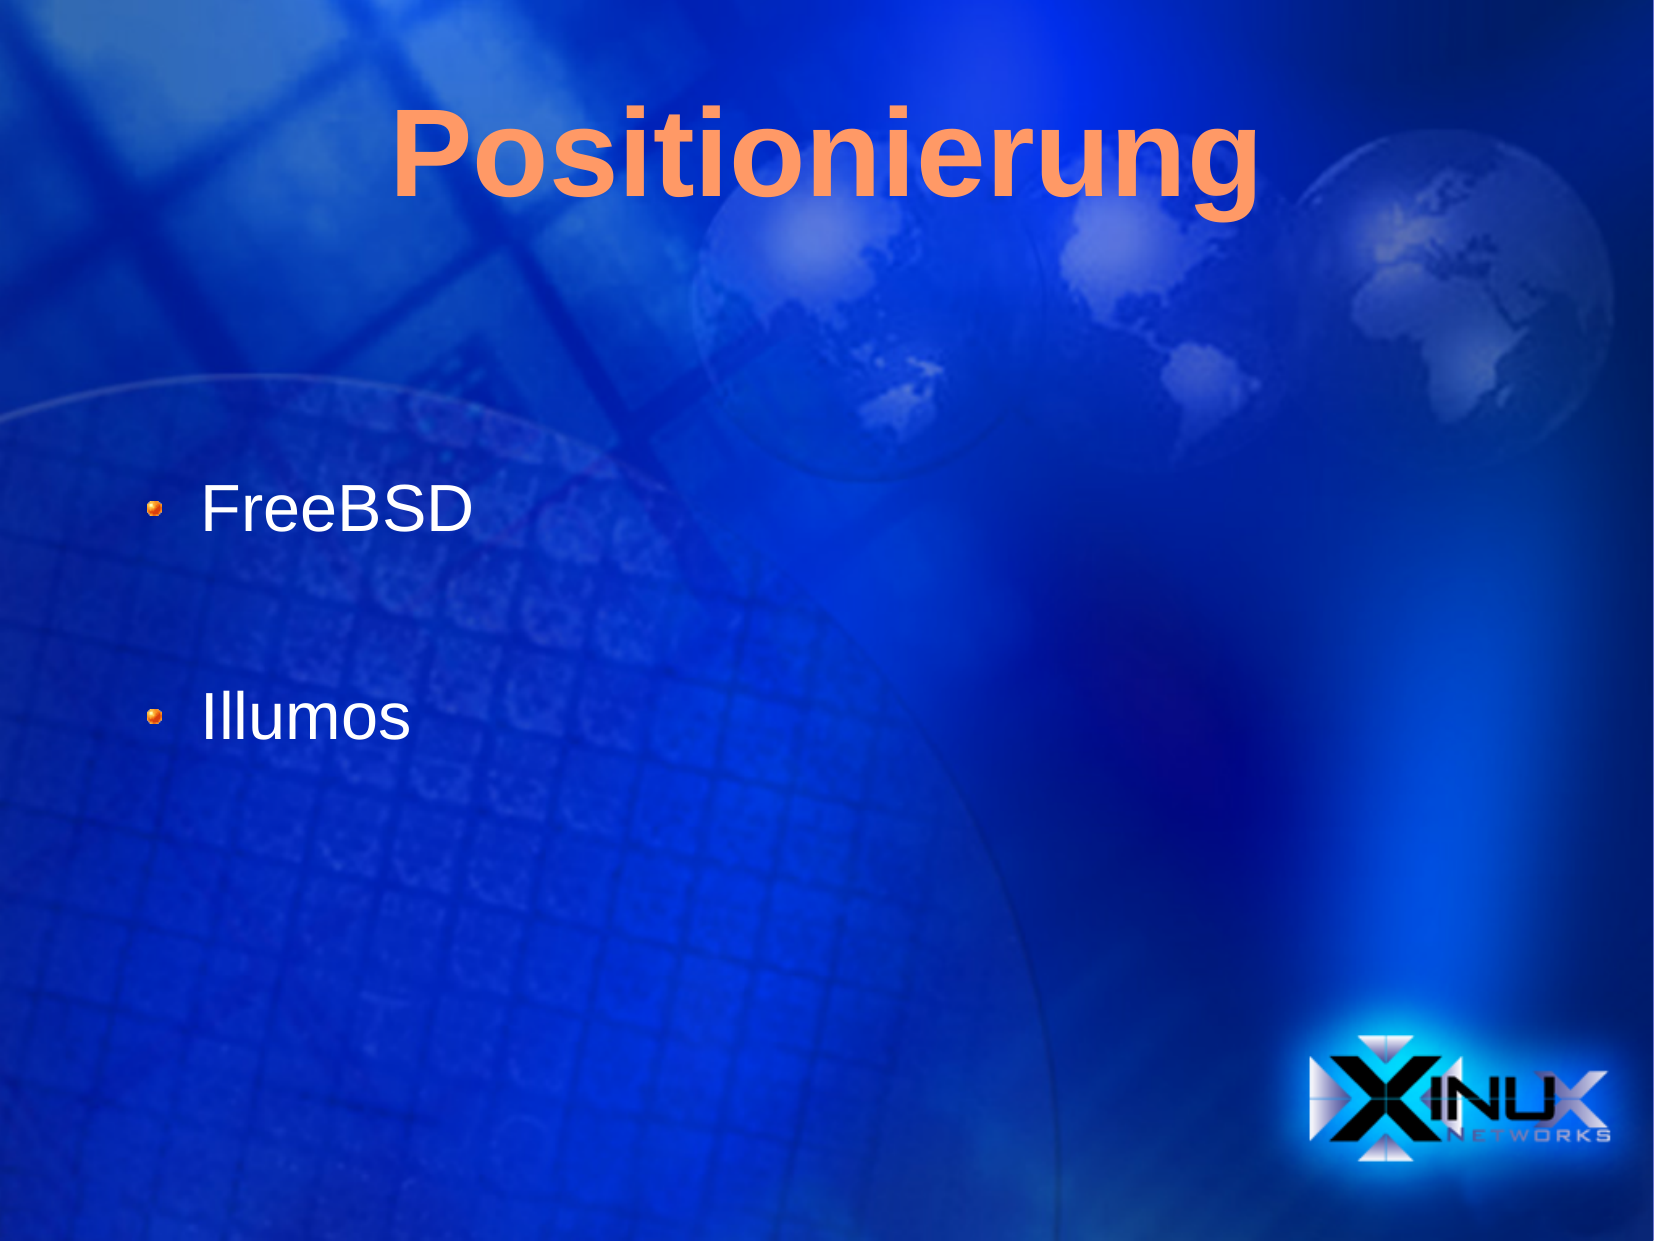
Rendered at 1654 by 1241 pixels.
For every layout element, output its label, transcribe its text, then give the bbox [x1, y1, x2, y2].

picture [0, 0, 1654, 1241]
list FreeBSD Illumos [59, 262, 1548, 1066]
title Positionierung [82, 56, 1571, 249]
